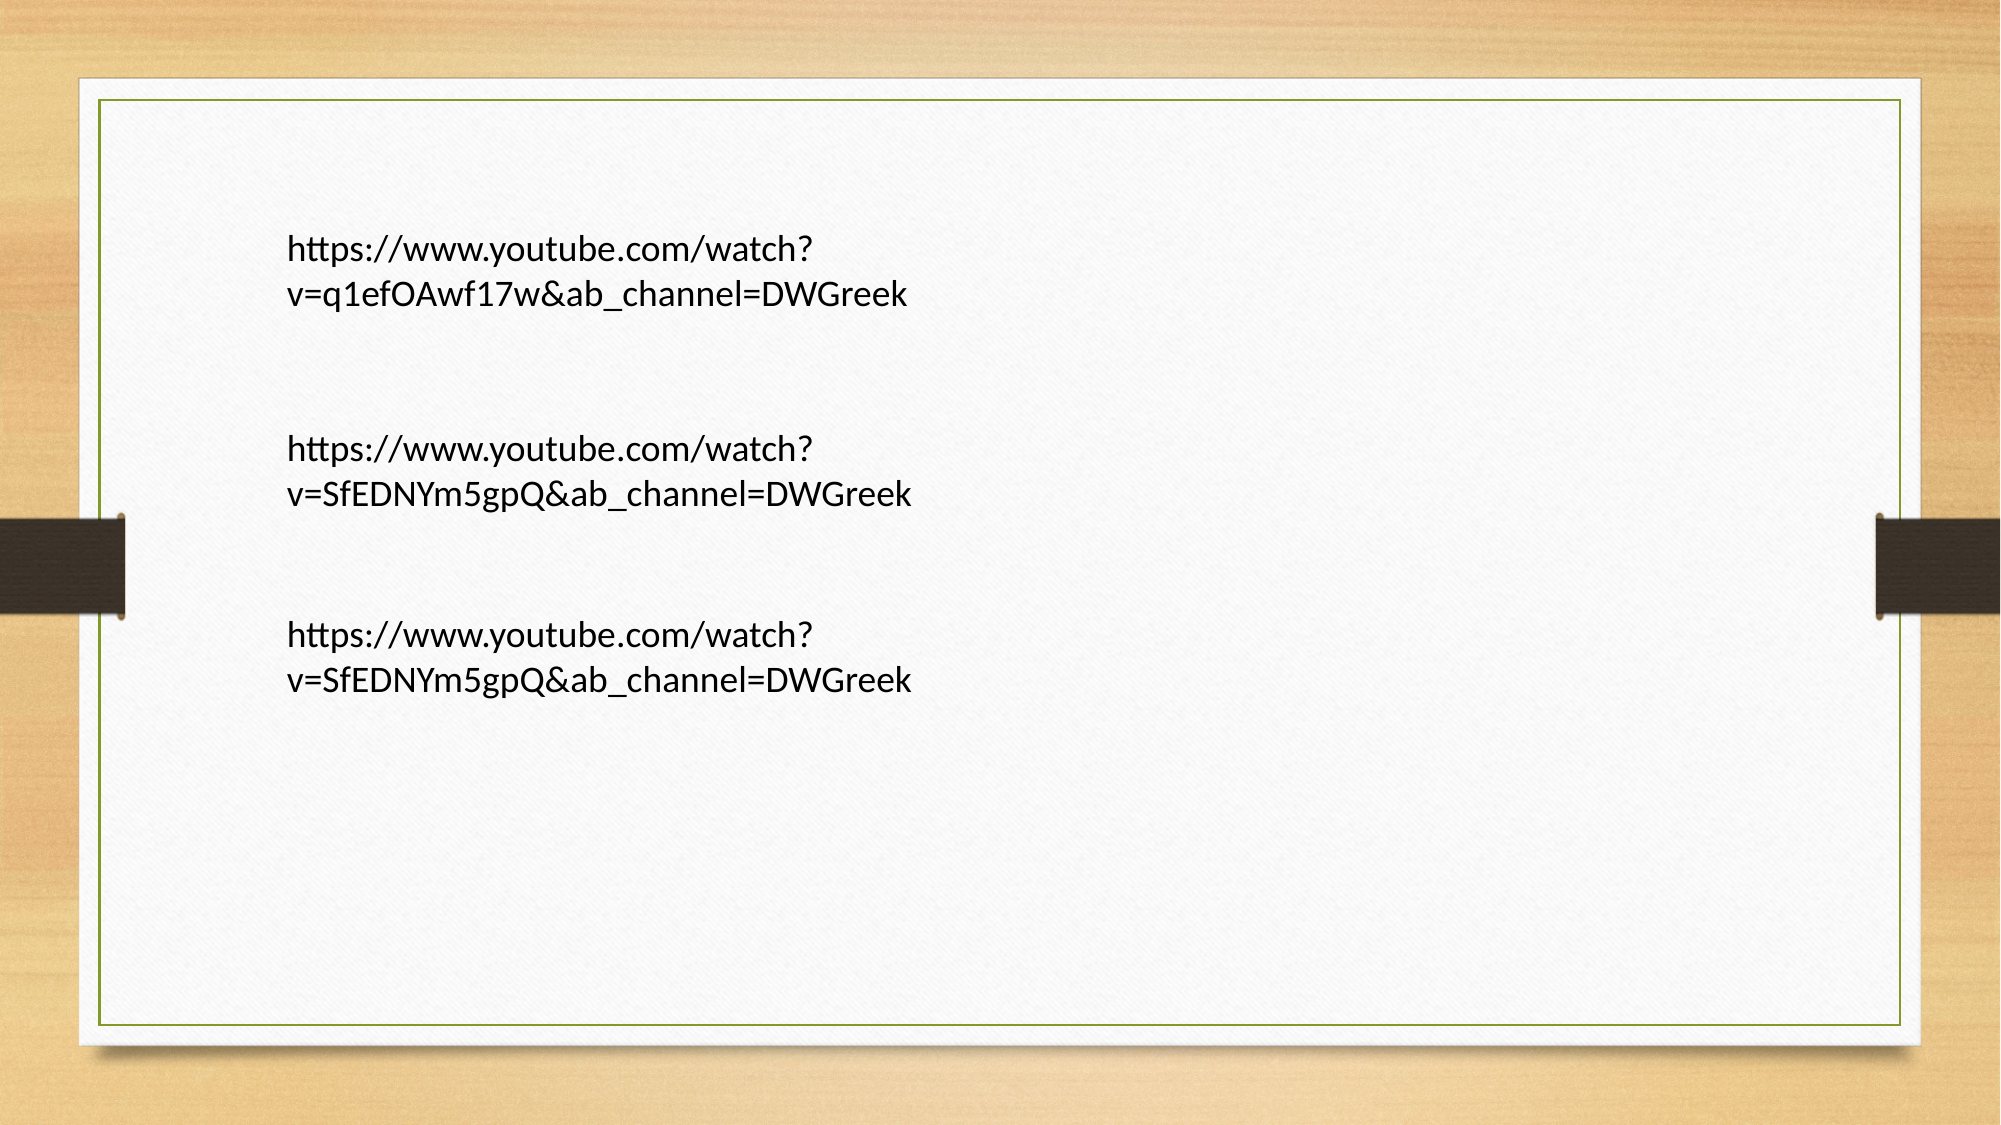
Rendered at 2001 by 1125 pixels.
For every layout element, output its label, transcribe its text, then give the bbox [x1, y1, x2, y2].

text_box https://www.youtube.com/watch?v=q1efOAwf17w&ab_channel=DWGreek [271, 216, 1276, 323]
text_box https://www.youtube.com/watch?v=SfEDNYm5gpQ&ab_channel=DWGreek [271, 416, 1276, 523]
text_box https://www.youtube.com/watch?v=SfEDNYm5gpQ&ab_channel=DWGreek [271, 602, 1276, 709]
